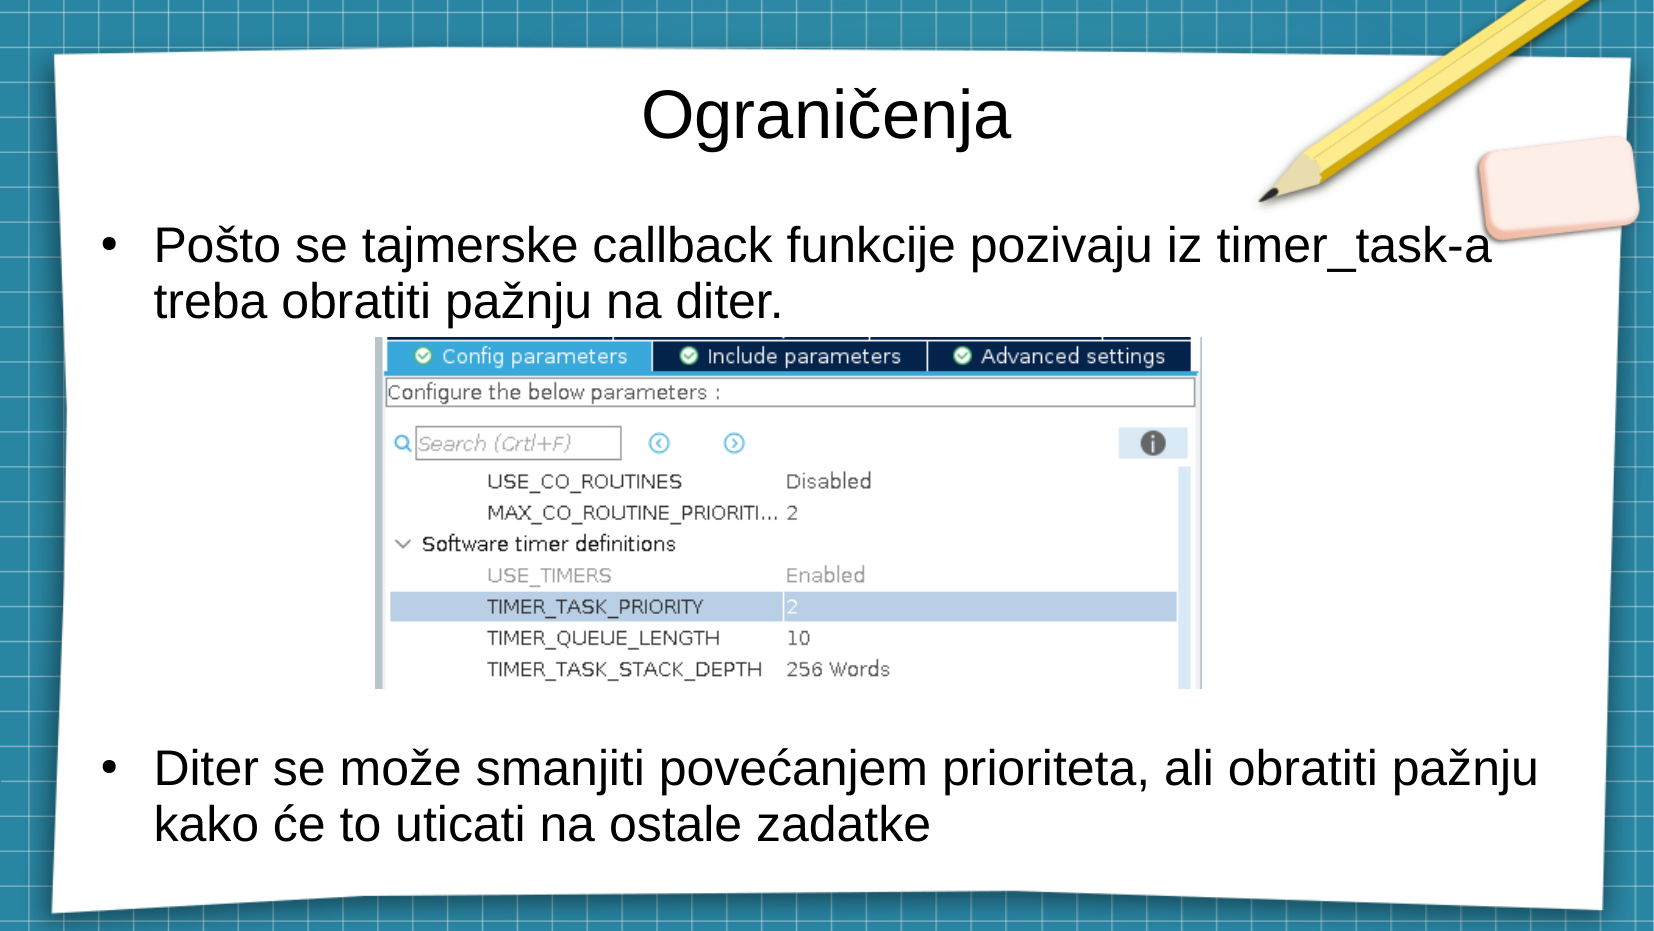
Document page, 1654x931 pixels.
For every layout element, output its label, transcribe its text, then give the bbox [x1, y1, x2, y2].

picture [0, 0, 1654, 931]
title Ograničenja [82, 37, 1571, 193]
list Pošto se tajmerske callback funkcije pozivaju iz timer_task-a treba obratiti pažnju na diter. Diter se može smanjiti povećanjem prioriteta, ali obratiti pažnju kako će to uticati na ostale zadatke [82, 217, 1571, 863]
